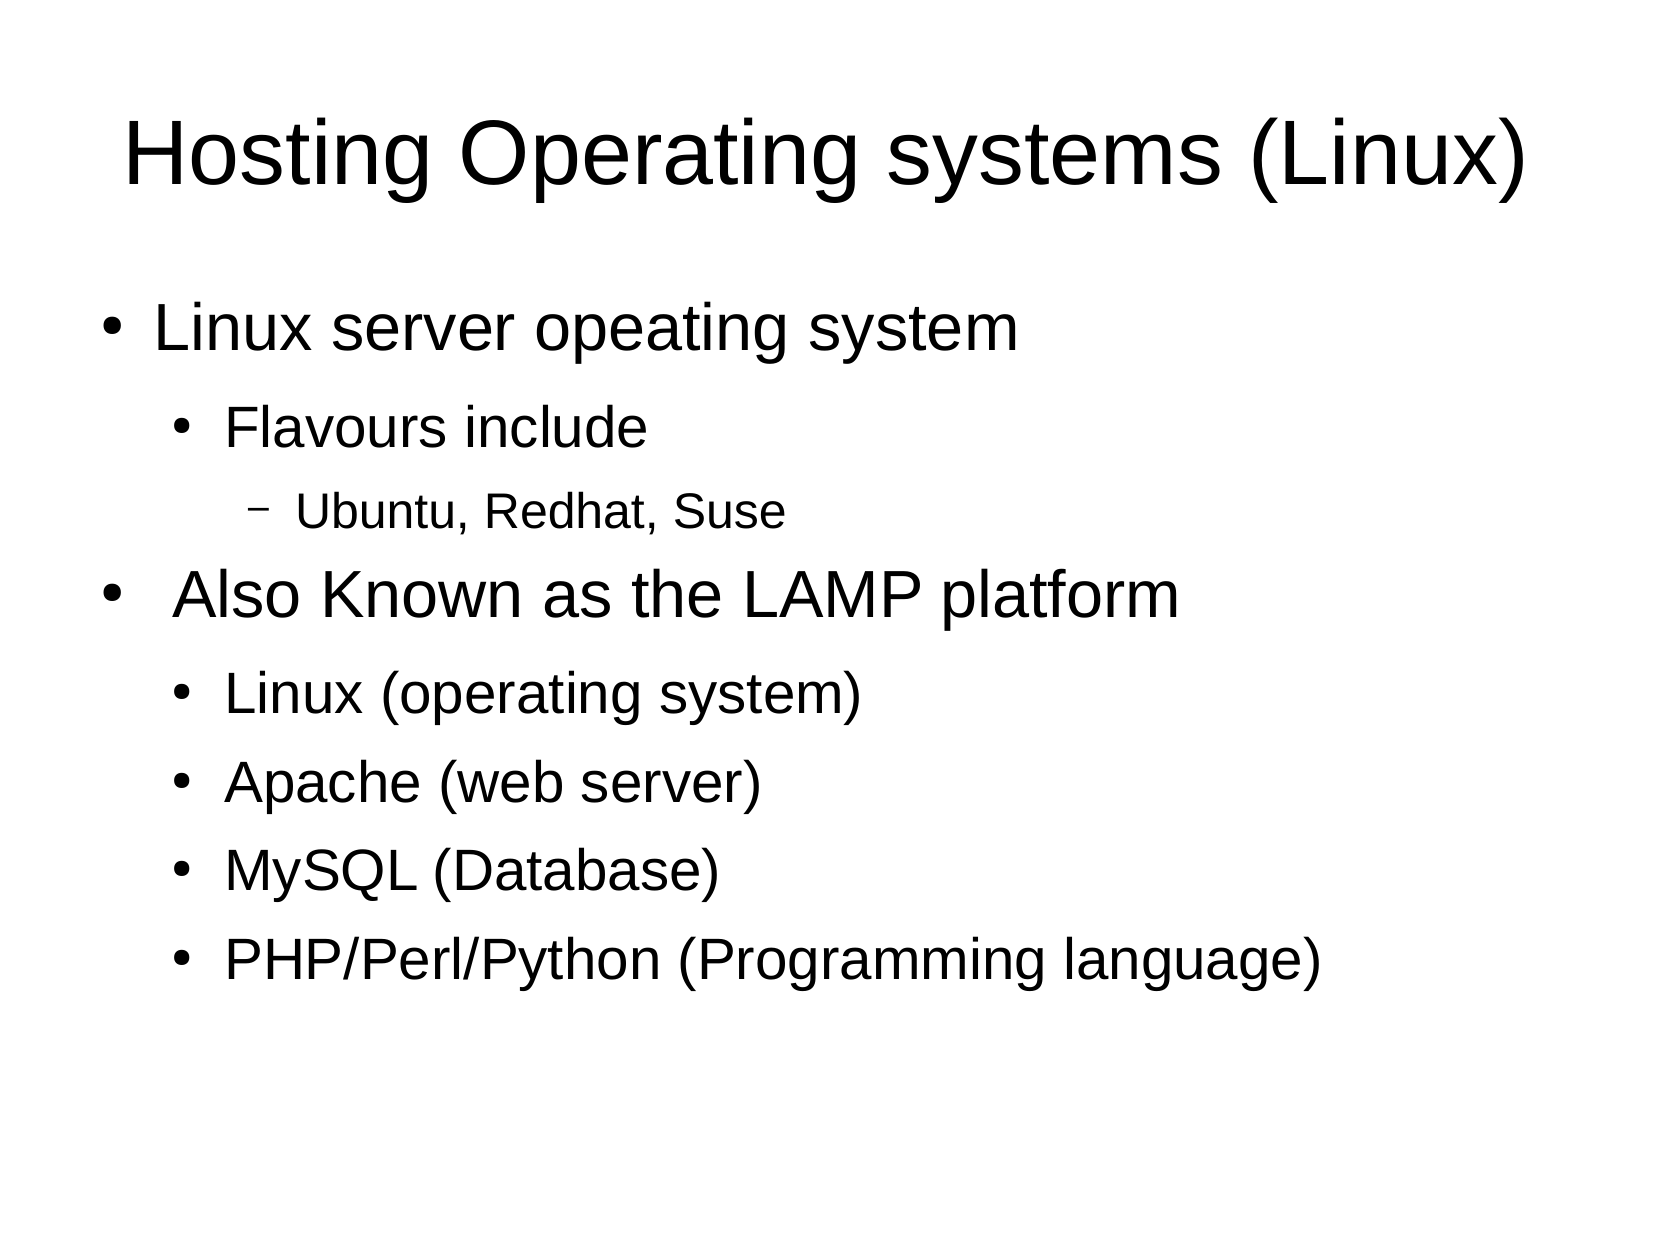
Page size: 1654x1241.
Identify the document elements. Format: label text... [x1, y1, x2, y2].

title Hosting Operating systems (Linux) [82, 56, 1571, 250]
list Linux server opeating system Flavours include Ubuntu, Redhat, Suse Also Known as the LAMP platform Linux (operating system) Apache (web server) MySQL (Database) PHP/Perl/Python (Programming language) [82, 290, 1571, 1109]
